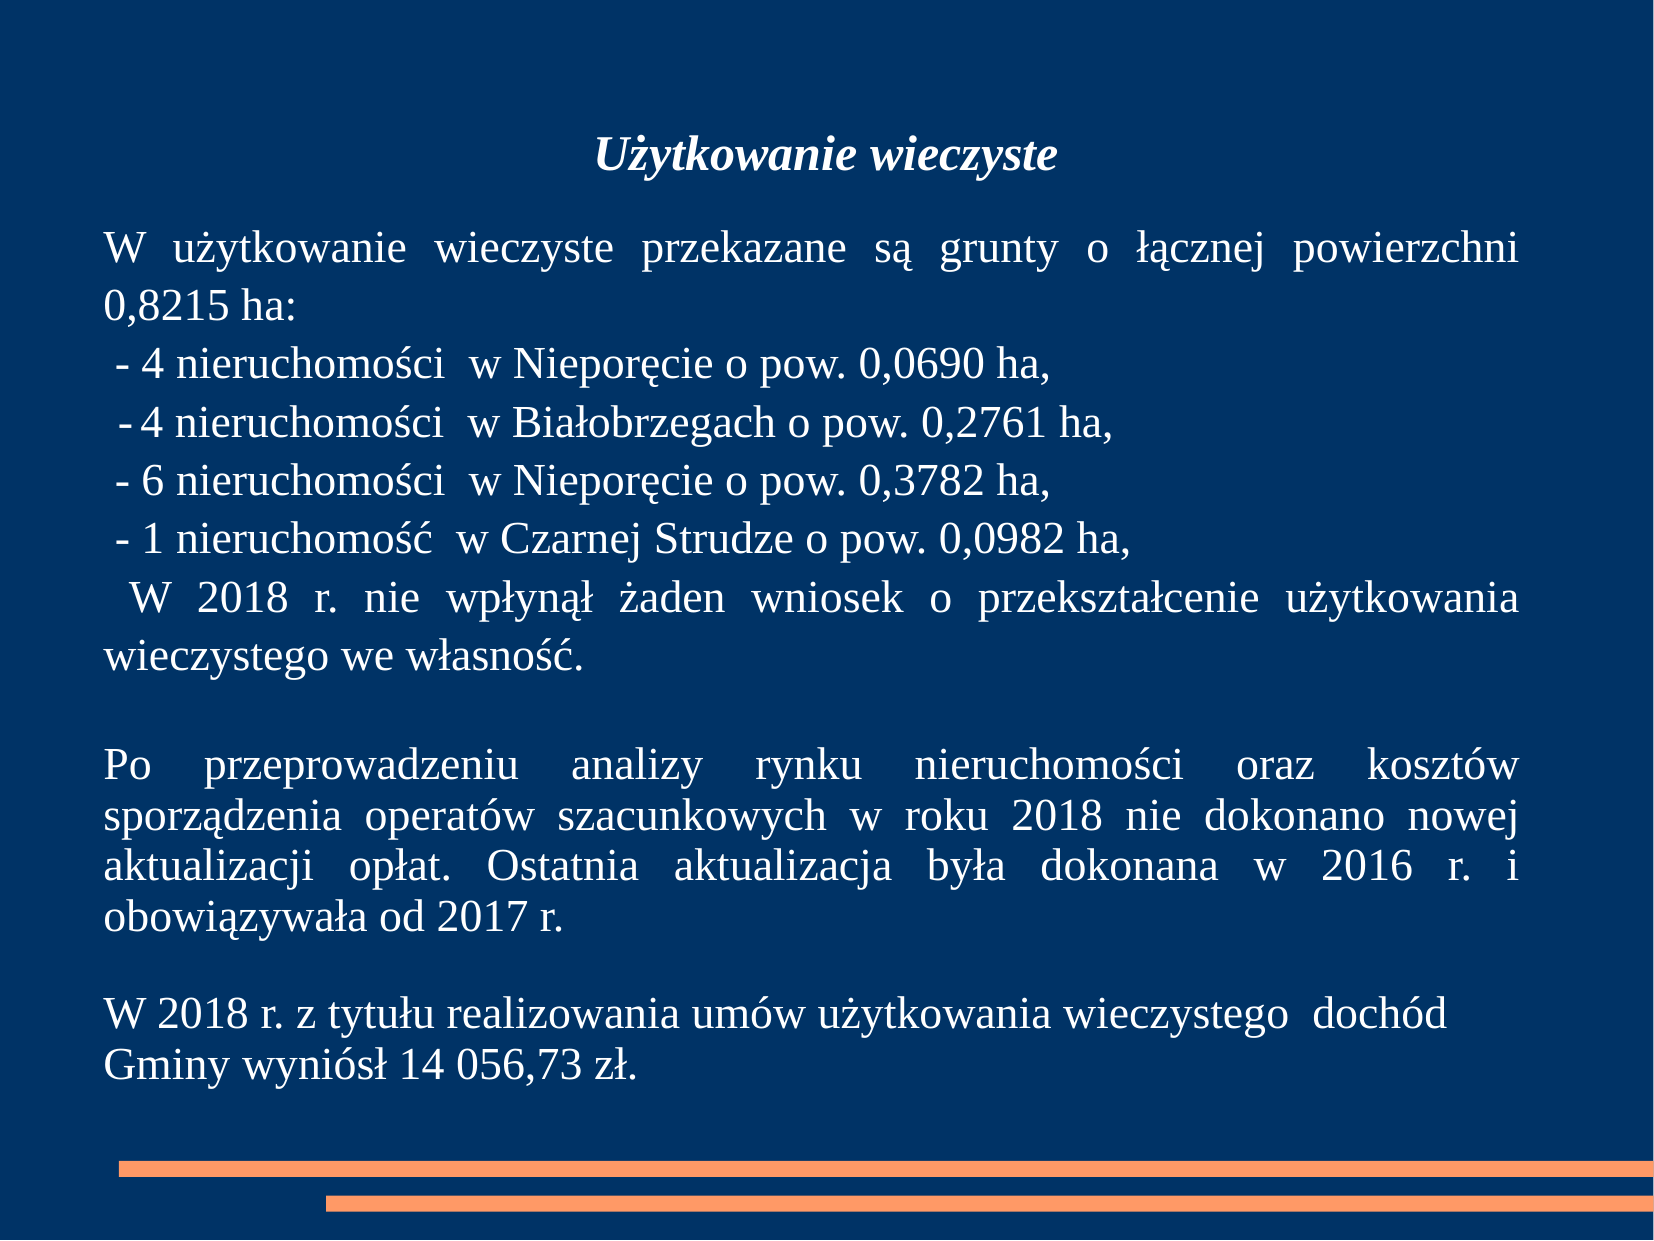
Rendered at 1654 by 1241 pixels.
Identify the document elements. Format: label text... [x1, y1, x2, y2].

text_box W użytkowanie wieczyste przekazane są grunty o łącznej powierzchni 0,8215 ha: - 4 nieruchomości w Nieporęcie o pow. 0,0690 ha, - 4 nieruchomości w Białobrzegach o pow. 0,2761 ha, - 6 nieruchomości w Nieporęcie o pow. 0,3782 ha, - 1 nieruchomość w Czarnej Strudze o pow. 0,0982 ha, W 2018 r. nie wpłynął żaden wniosek o przekształcenie użytkowania wieczystego we własność. Po przeprowadzeniu analizy rynku nieruchomości oraz kosztów sporządzenia operatów szacunkowych w roku 2018 nie dokonano nowej aktualizacji opłat. Ostatnia aktualizacja była dokonana w 2016 r. i obowiązywała od 2017 r. W 2018 r. z tytułu realizowania umów użytkowania wieczystego dochód Gminy wyniósł 14 056,73 zł. [88, 206, 1536, 1241]
text_box Użytkowanie wieczyste [354, 118, 1300, 206]
